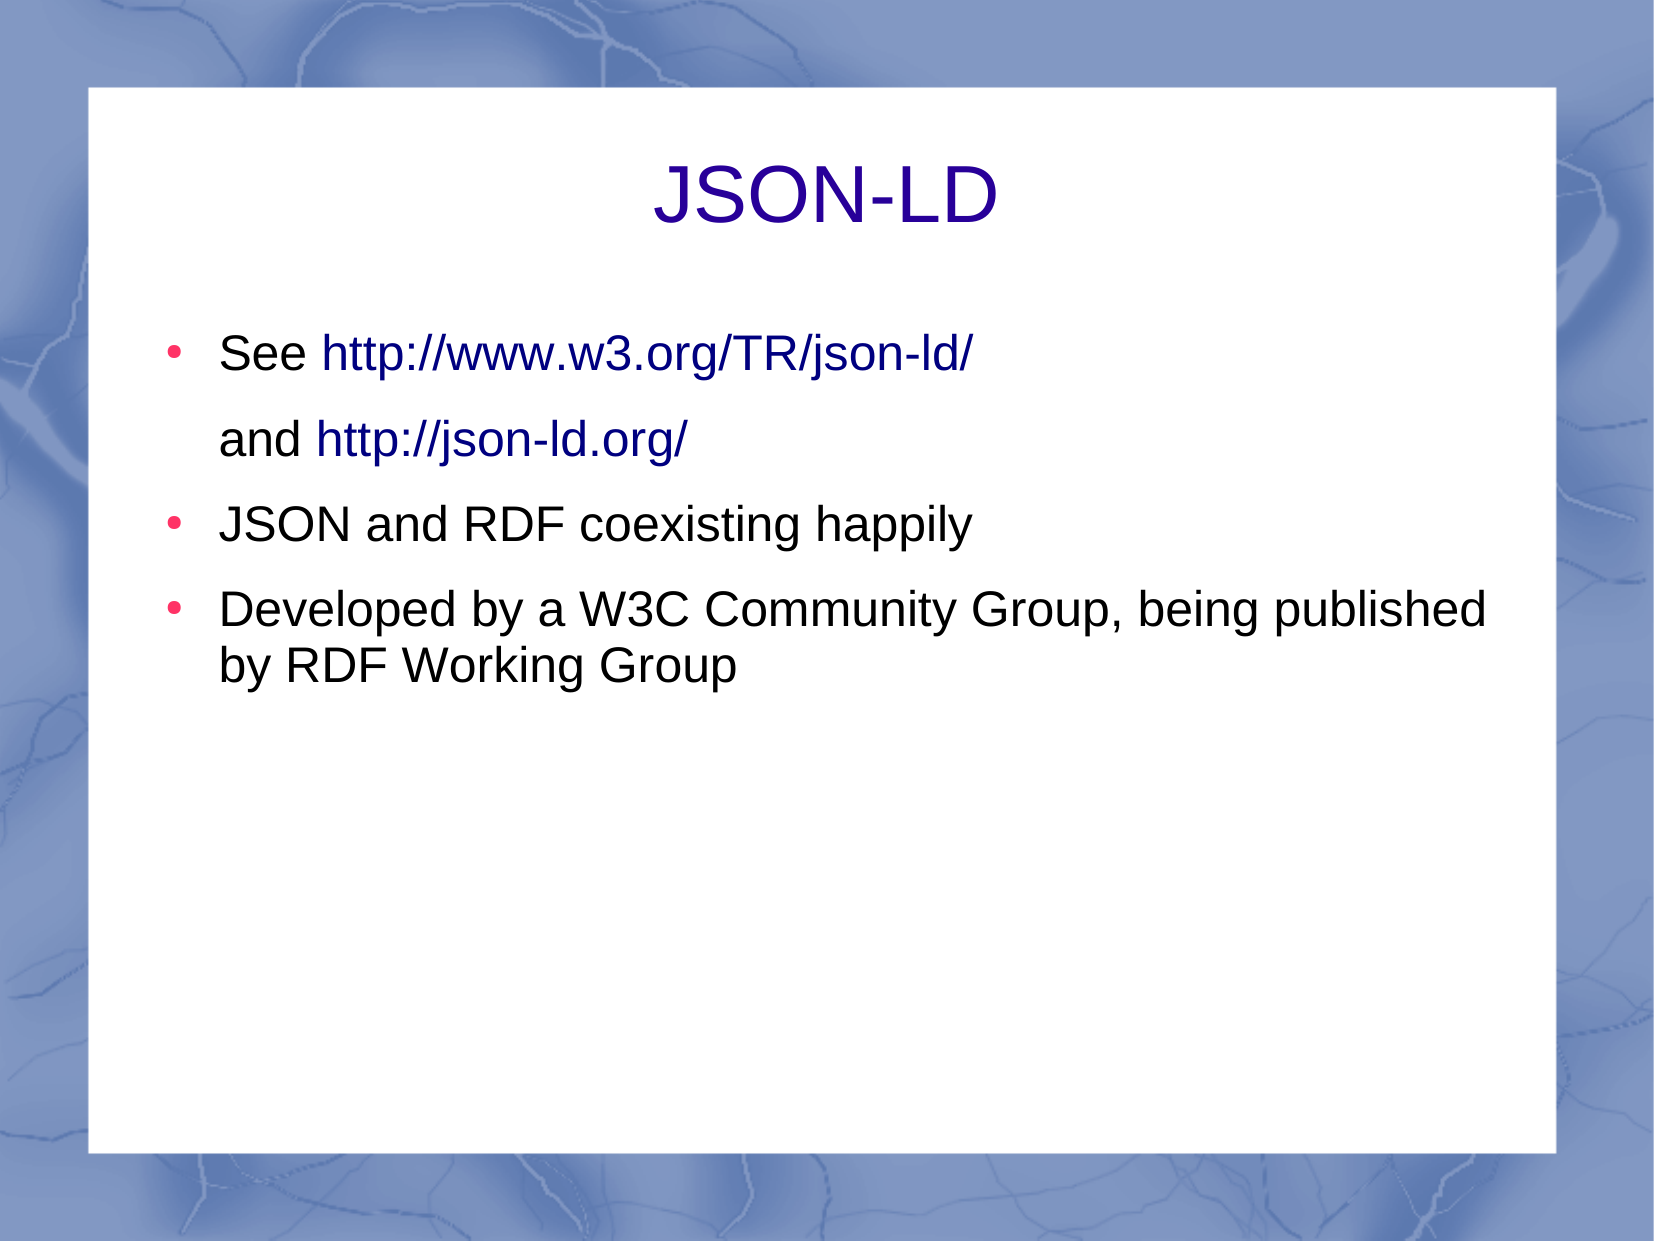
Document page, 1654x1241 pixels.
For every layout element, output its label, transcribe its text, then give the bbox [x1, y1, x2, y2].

title JSON-LD [118, 90, 1536, 298]
list See http://www.w3.org/TR/json-ld/ and http://json-ld.org/ JSON and RDF coexisting happily Developed by a W3C Community Group, being published by RDF Working Group [147, 325, 1506, 1045]
picture [0, 0, 1654, 1241]
